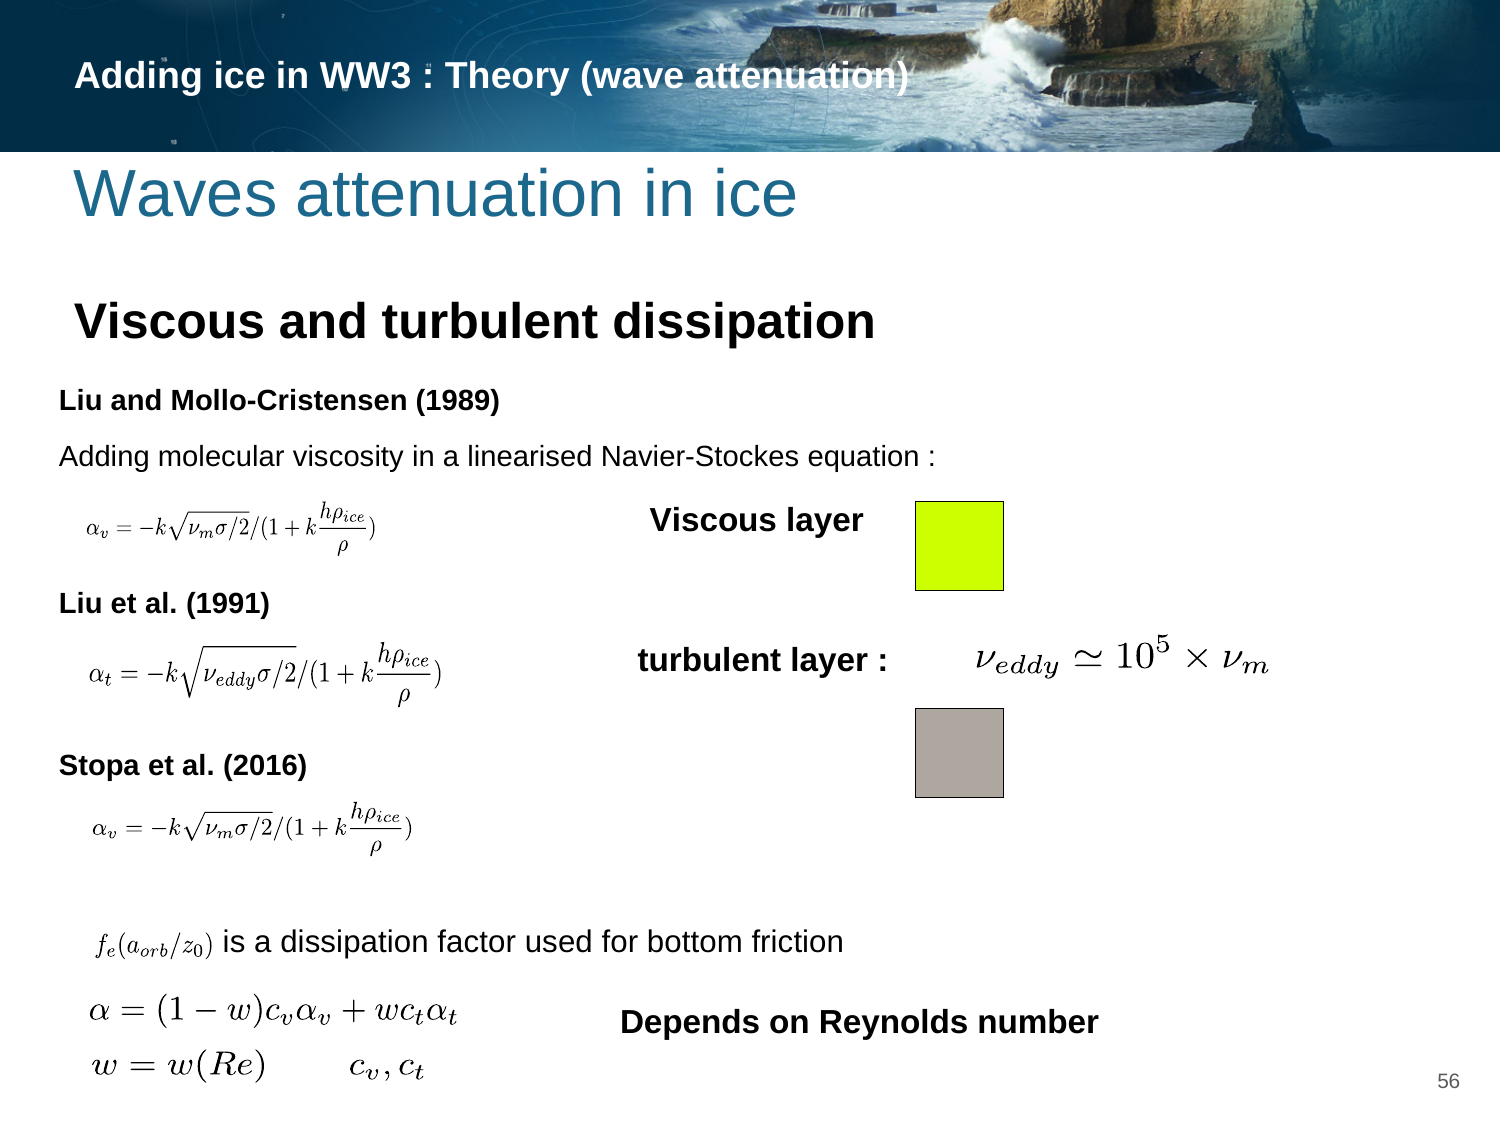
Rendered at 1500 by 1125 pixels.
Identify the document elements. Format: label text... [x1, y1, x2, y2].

text_box Viscous layer [649, 501, 886, 540]
text_box [88, 642, 443, 708]
title Adding ice in WW3 : Theory (wave attenuation) [59, 29, 1093, 119]
text_box [91, 1049, 425, 1083]
title Waves attenuation in ice [59, 102, 1244, 278]
text_box Depends on Reynolds number [620, 1003, 1182, 1042]
text_box [94, 932, 215, 960]
picture [0, 0, 1500, 152]
text_box Viscous and turbulent dissipation [59, 277, 1241, 434]
text_box [915, 501, 1004, 591]
text_box [91, 801, 414, 857]
text_box [974, 634, 1270, 679]
text_box [88, 993, 458, 1029]
text_box Liu and Mollo-Cristensen (1989) [59, 383, 532, 417]
text_box [915, 708, 1004, 798]
text_box Liu et al. (1991) [59, 587, 296, 621]
text_box Stopa et al. (2016) [59, 749, 414, 783]
text_box is a dissipation factor used for bottom friction [214, 923, 857, 960]
text_box Adding molecular viscosity in a linearised Navier-Stockes equation : [59, 439, 1093, 473]
text_box [85, 501, 377, 557]
text_box turbulent layer : [637, 641, 934, 680]
